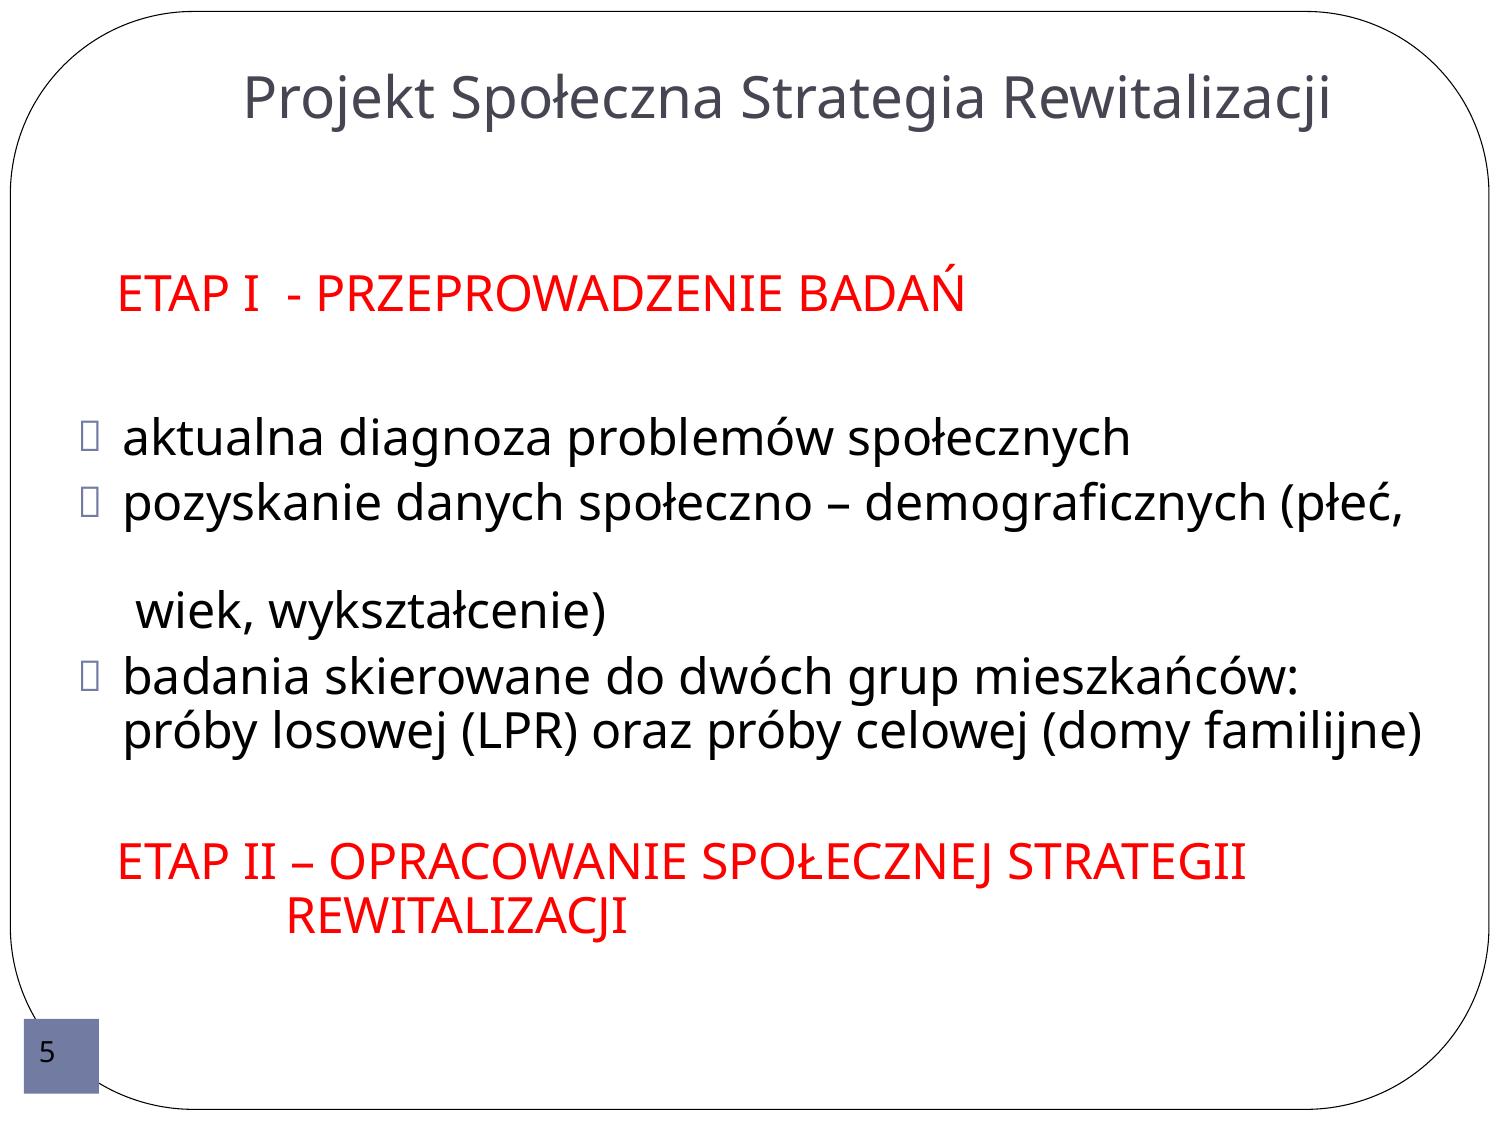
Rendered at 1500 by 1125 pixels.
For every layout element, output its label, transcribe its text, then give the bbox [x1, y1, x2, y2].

list ETAP I - PRZEPROWADZENIE BADAŃ aktualna diagnoza problemów społecznych pozyskanie danych społeczno – demograficznych (płeć, wiek, wykształcenie) badania skierowane do dwóch grup mieszkańców: próby losowej (LPR) oraz próby celowej (domy familijne) ETAP II – OPRACOWANIE SPOŁECZNEJ STRATEGII REWITALIZACJI [62, 246, 1442, 993]
slide_number <numer> [23, 1018, 99, 1094]
title Projekt Społeczna Strategia Rewitalizacji [150, 45, 1425, 246]
